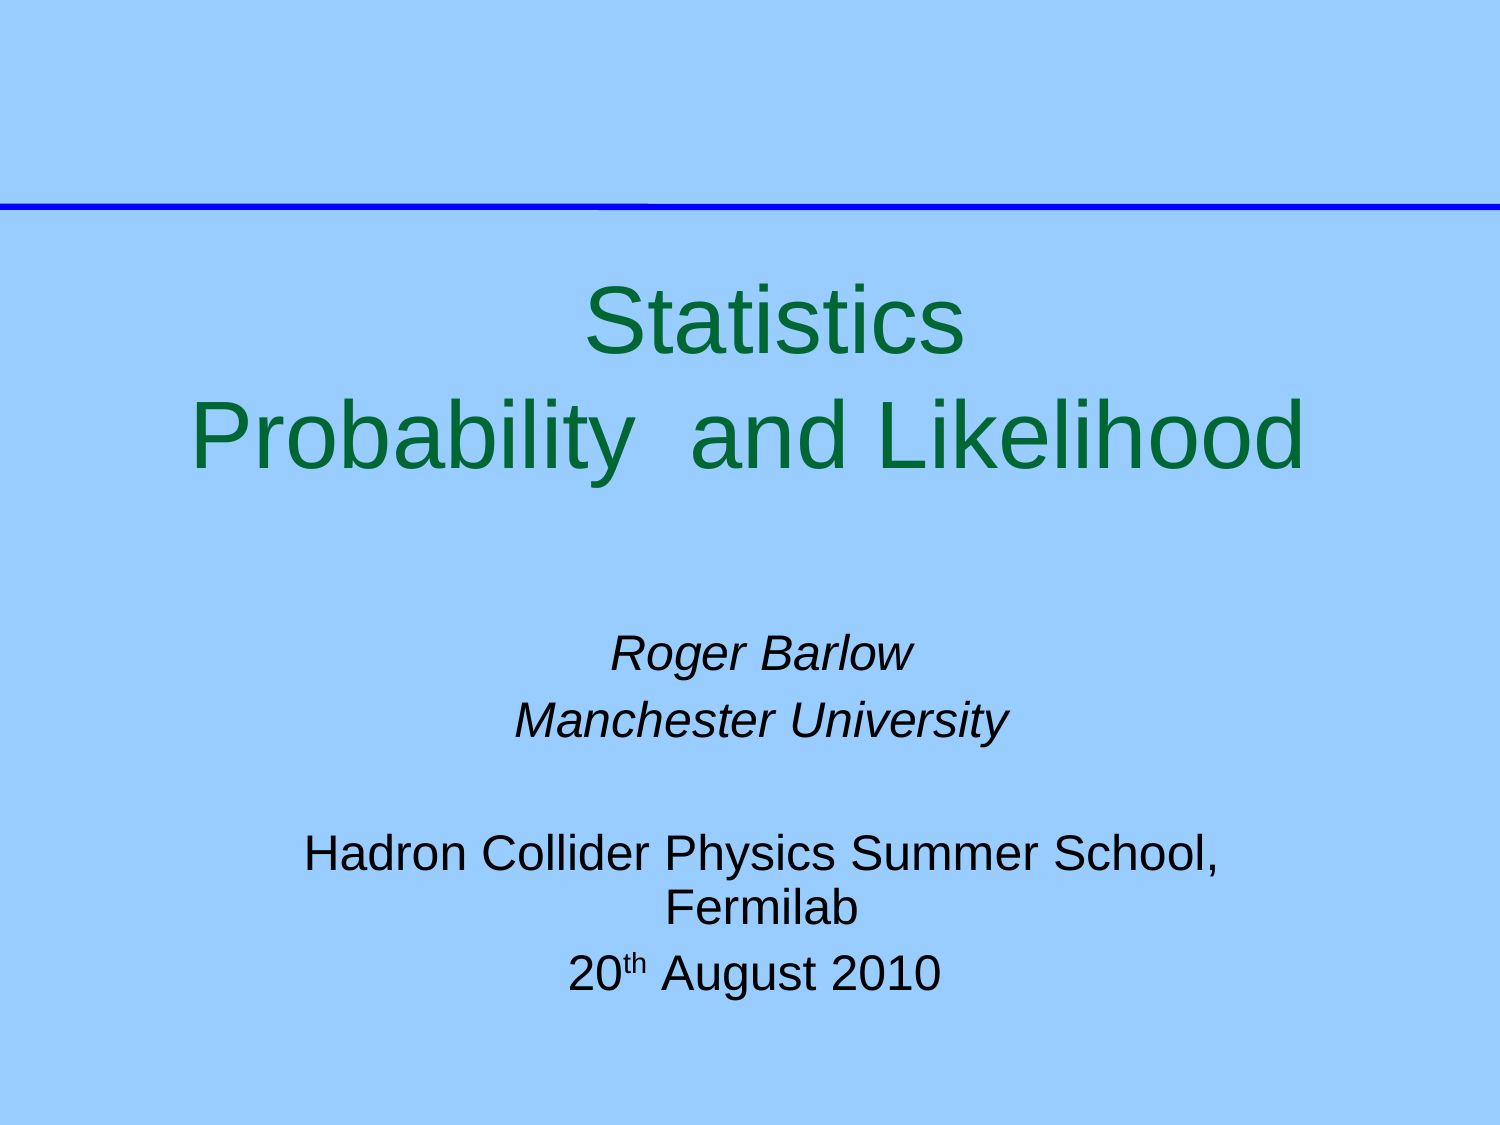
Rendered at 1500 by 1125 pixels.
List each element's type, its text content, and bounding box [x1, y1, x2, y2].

title Statistics Probability and Likelihood [149, 249, 1401, 538]
subtitle Roger Barlow Manchester University Hadron Collider Physics Summer School, Fermilab 20th August 2010 [224, 620, 1300, 1011]
